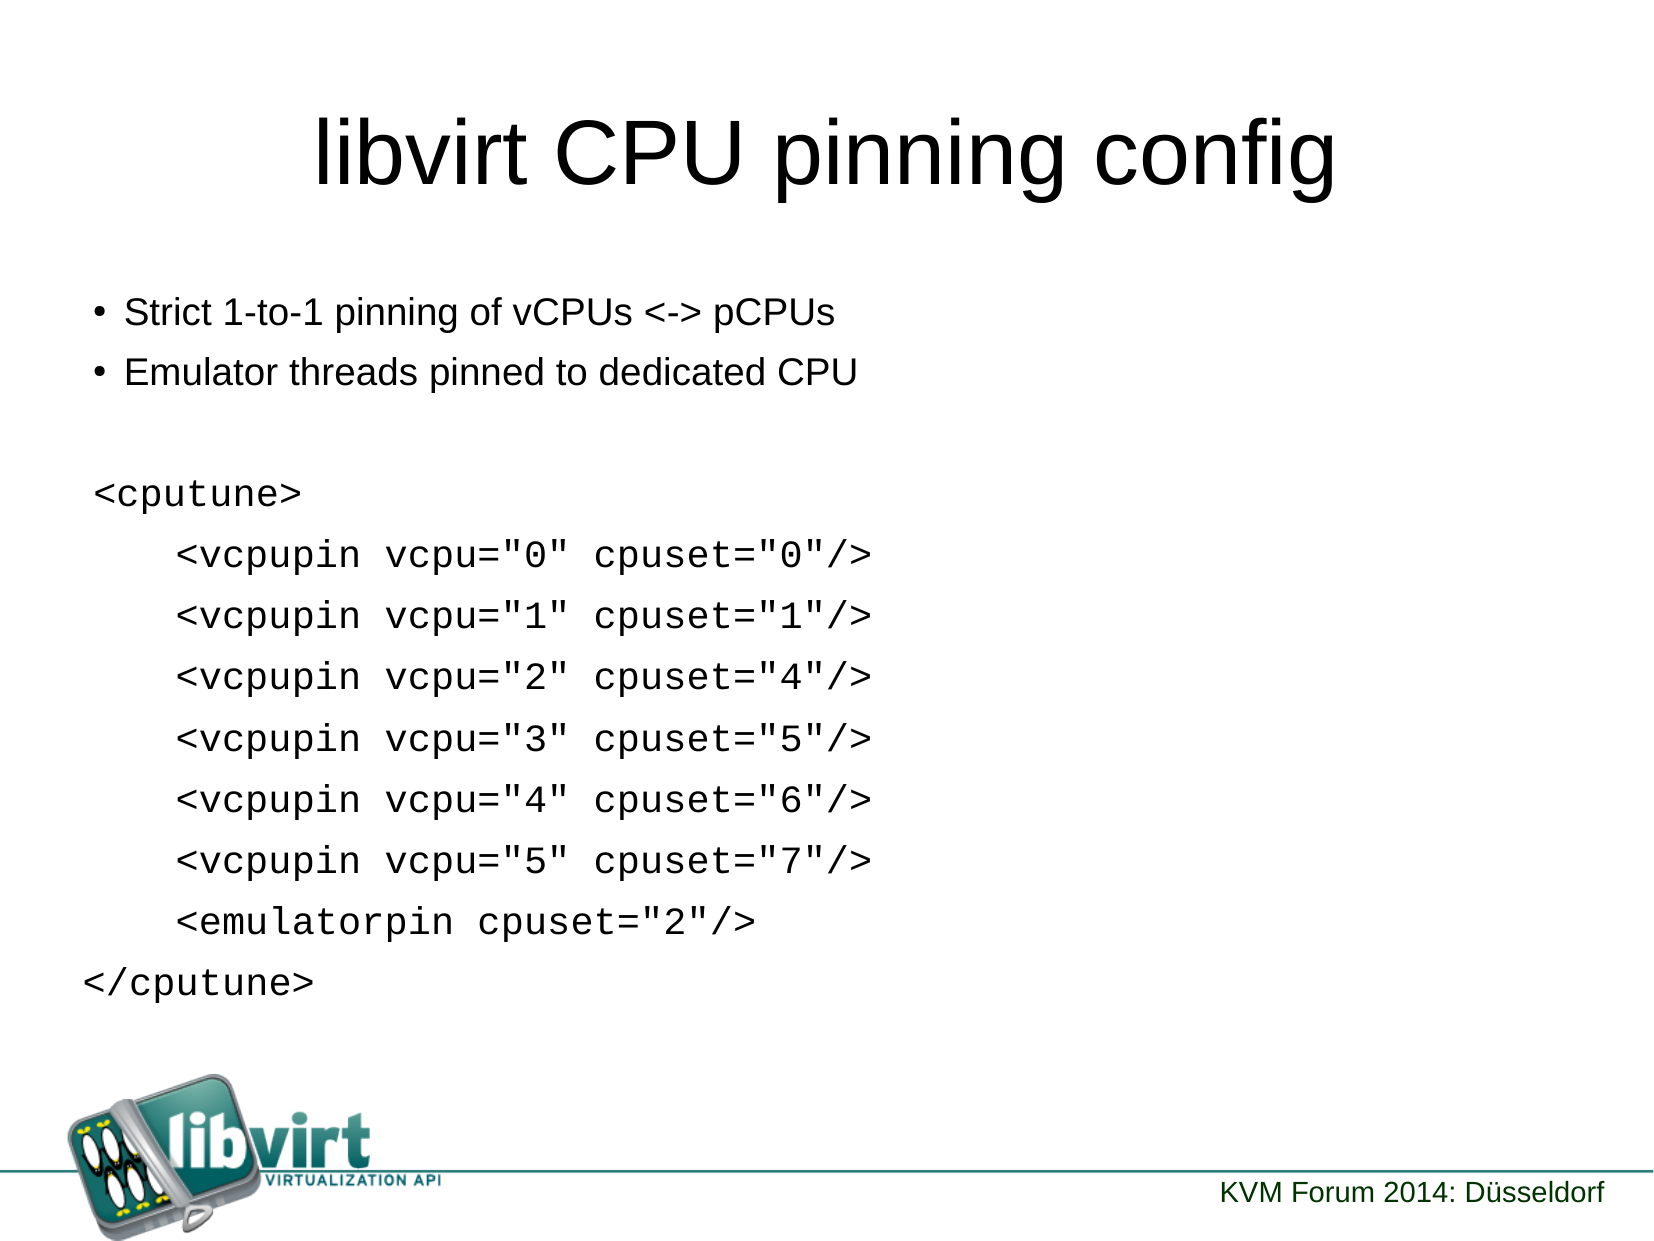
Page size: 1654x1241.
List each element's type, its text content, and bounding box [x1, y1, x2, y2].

title libvirt CPU pinning config [82, 49, 1571, 257]
list Strict 1-to-1 pinning of vCPUs <-> pCPUs Emulator threads pinned to dedicated CPU <cputune> <vcpupin vcpu="0" cpuset="0"/> <vcpupin vcpu="1" cpuset="1"/> <vcpupin vcpu="2" cpuset="4"/> <vcpupin vcpu="3" cpuset="5"/> <vcpupin vcpu="4" cpuset="6"/> <vcpupin vcpu="5" cpuset="7"/> <emulatorpin cpuset="2"/> </cputune> [82, 290, 1571, 1010]
picture [0, 1074, 1654, 1241]
